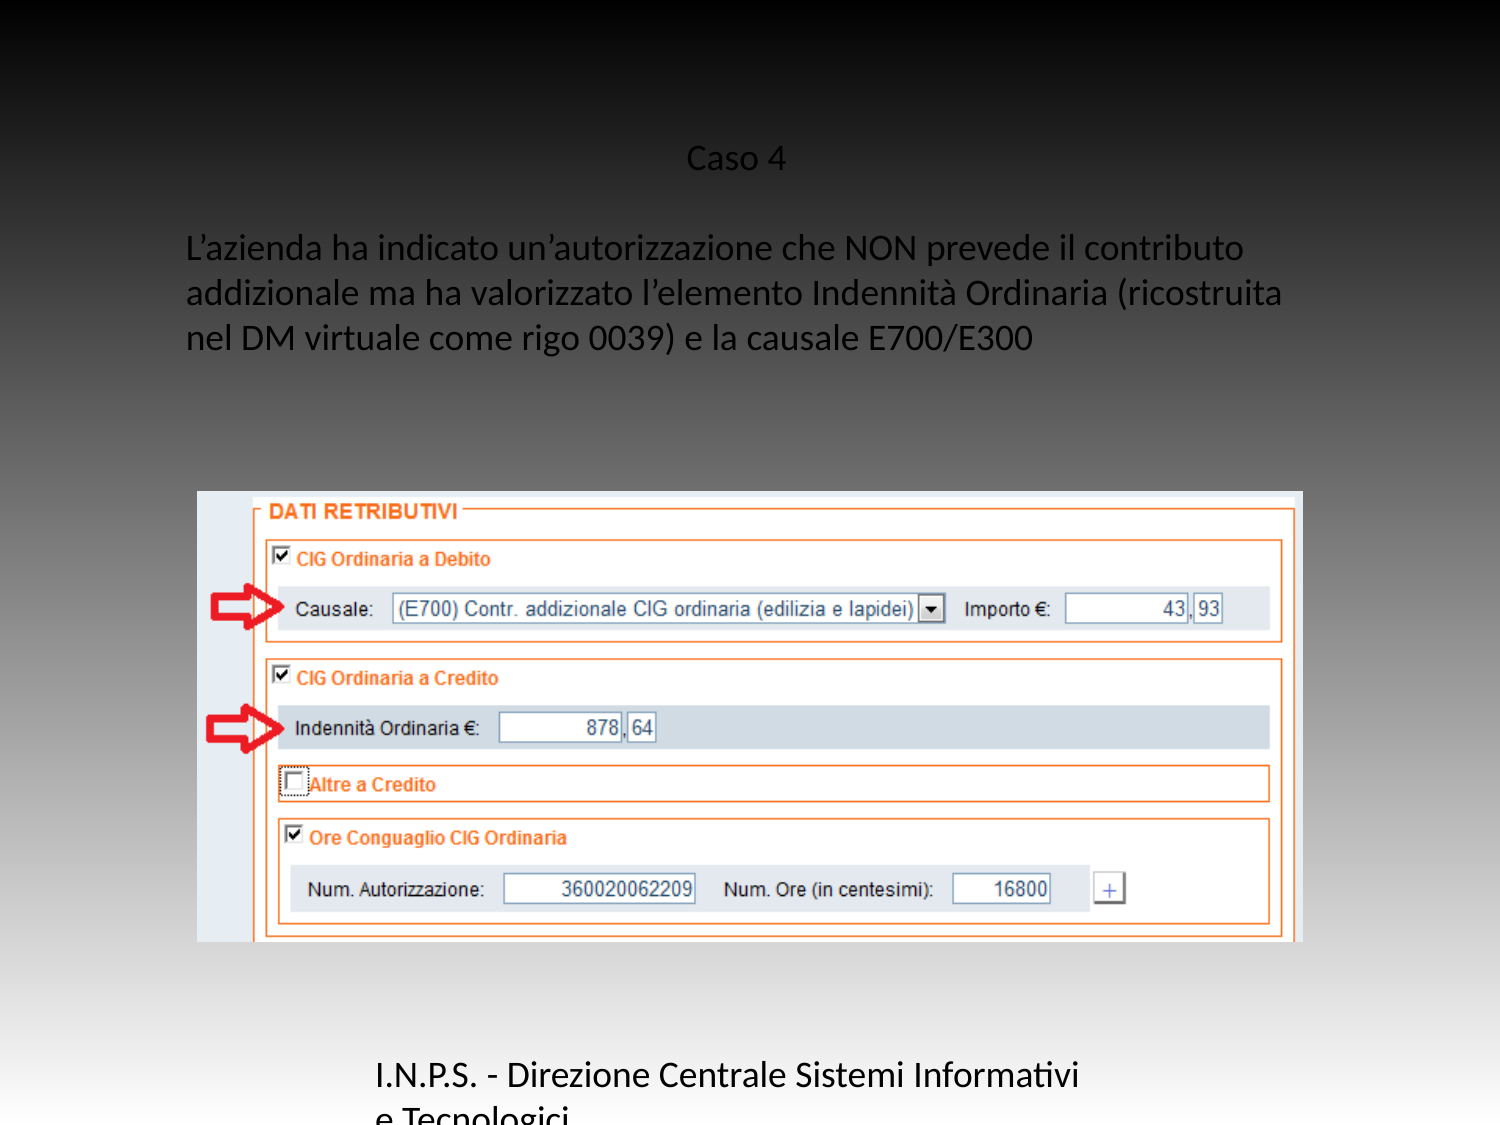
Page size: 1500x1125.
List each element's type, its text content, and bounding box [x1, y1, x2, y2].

picture [197, 491, 1303, 942]
footer I.N.P.S. - Direzione Centrale Sistemi Informativi e Tecnologici [360, 1042, 1117, 1103]
text_box Caso 4 L’azienda ha indicato un’autorizzazione che NON prevede il contributo addizionale ma ha valorizzato l’elemento Indennità Ordinaria (ricostruita nel DM virtuale come rigo 0039) e la causale E700/E300 [171, 125, 1303, 366]
